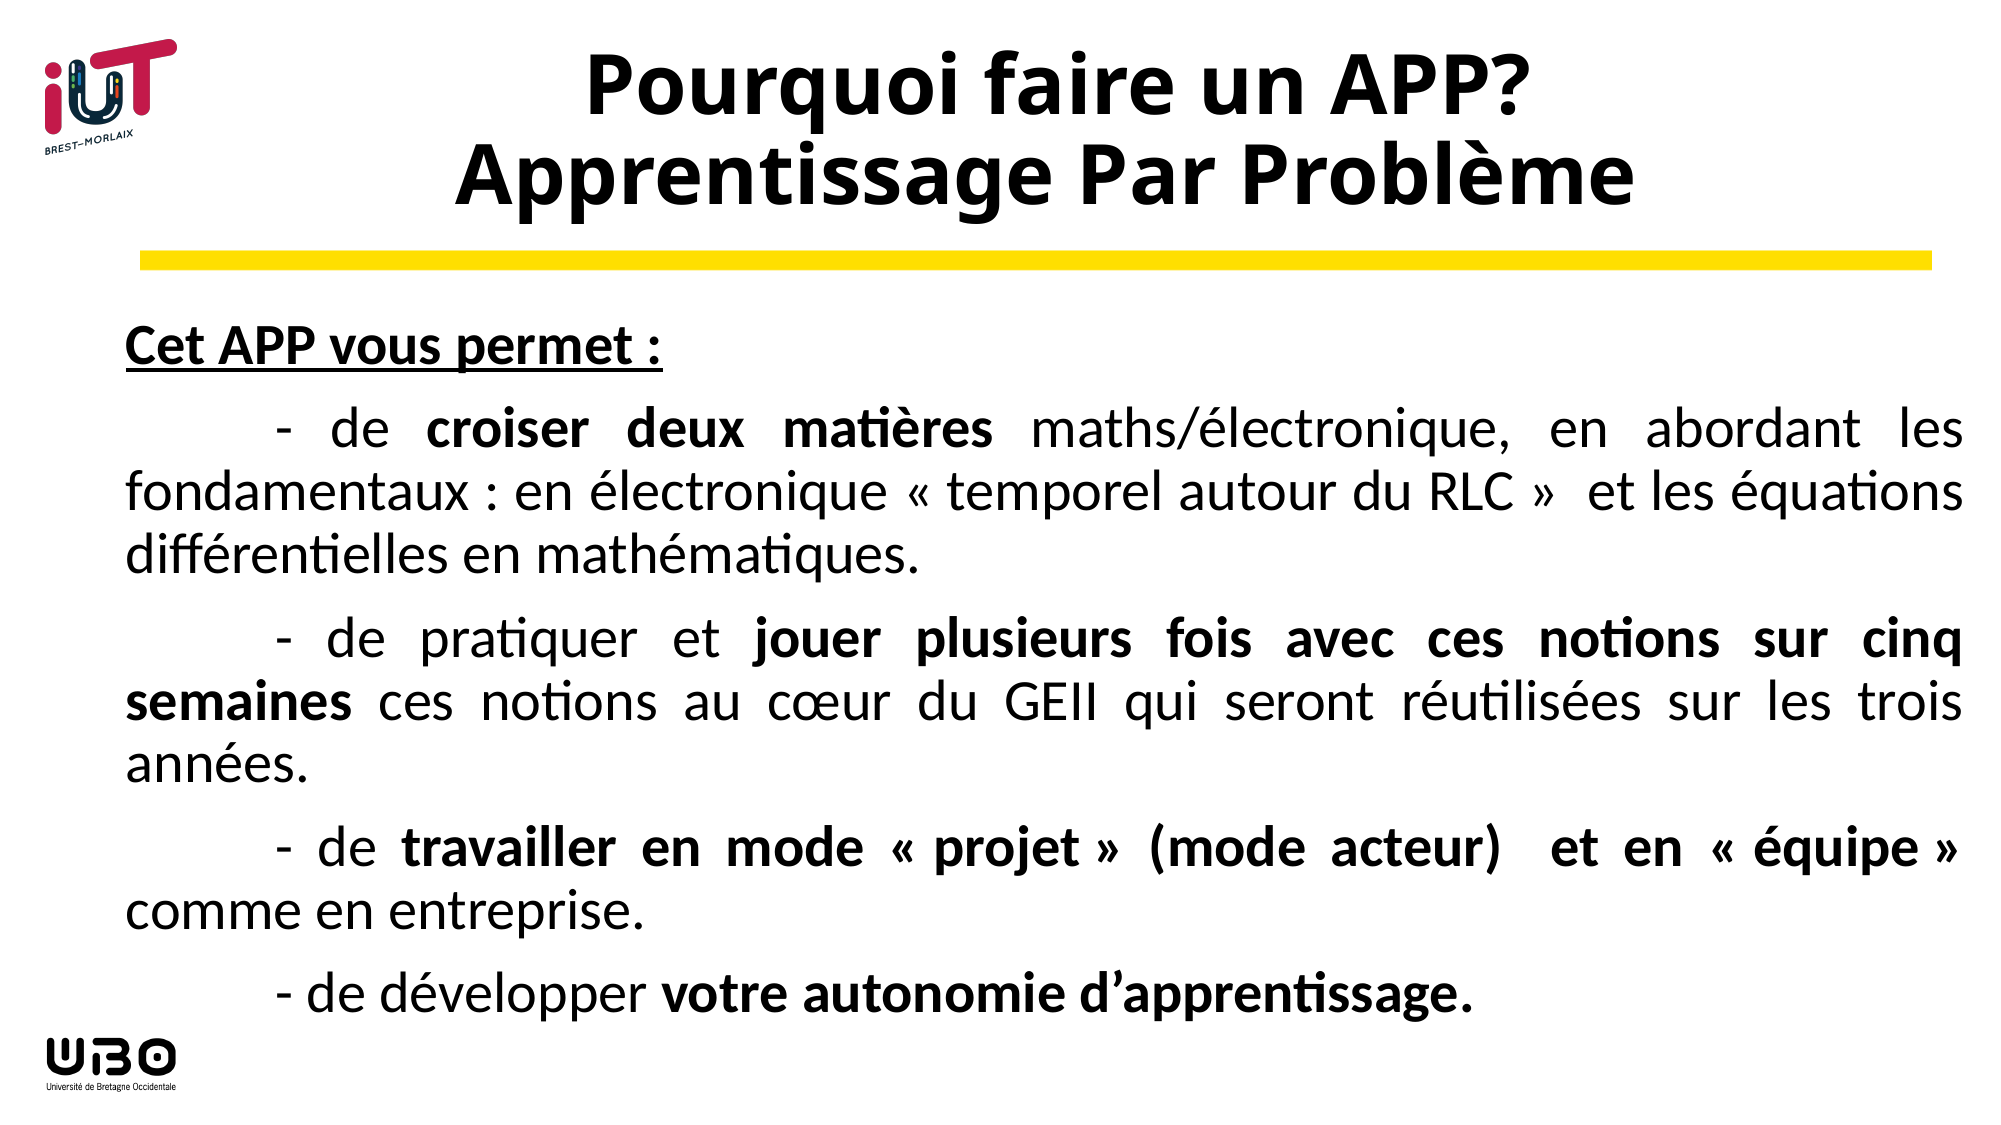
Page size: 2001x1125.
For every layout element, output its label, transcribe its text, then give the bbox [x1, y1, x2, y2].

picture [140, 236, 1932, 282]
title Pourquoi faire un APP? Apprentissage Par Problème [185, 24, 1931, 236]
list Cet APP vous permet : - de croiser deux matières maths/électronique, en abordant les fondamentaux : en électronique « temporel autour du RLC » et les équations différentielles en mathématiques. - de pratiquer et jouer plusieurs fois avec ces notions sur cinq semaines ces notions au cœur du GEII qui seront réutilisées sur les trois années. - de travailler en mode « projet » (mode acteur) et en « équipe » comme en entreprise. - de développer votre autonomie d’apprentissage. [110, 306, 1980, 1065]
picture [45, 1036, 177, 1093]
picture [45, 39, 177, 155]
